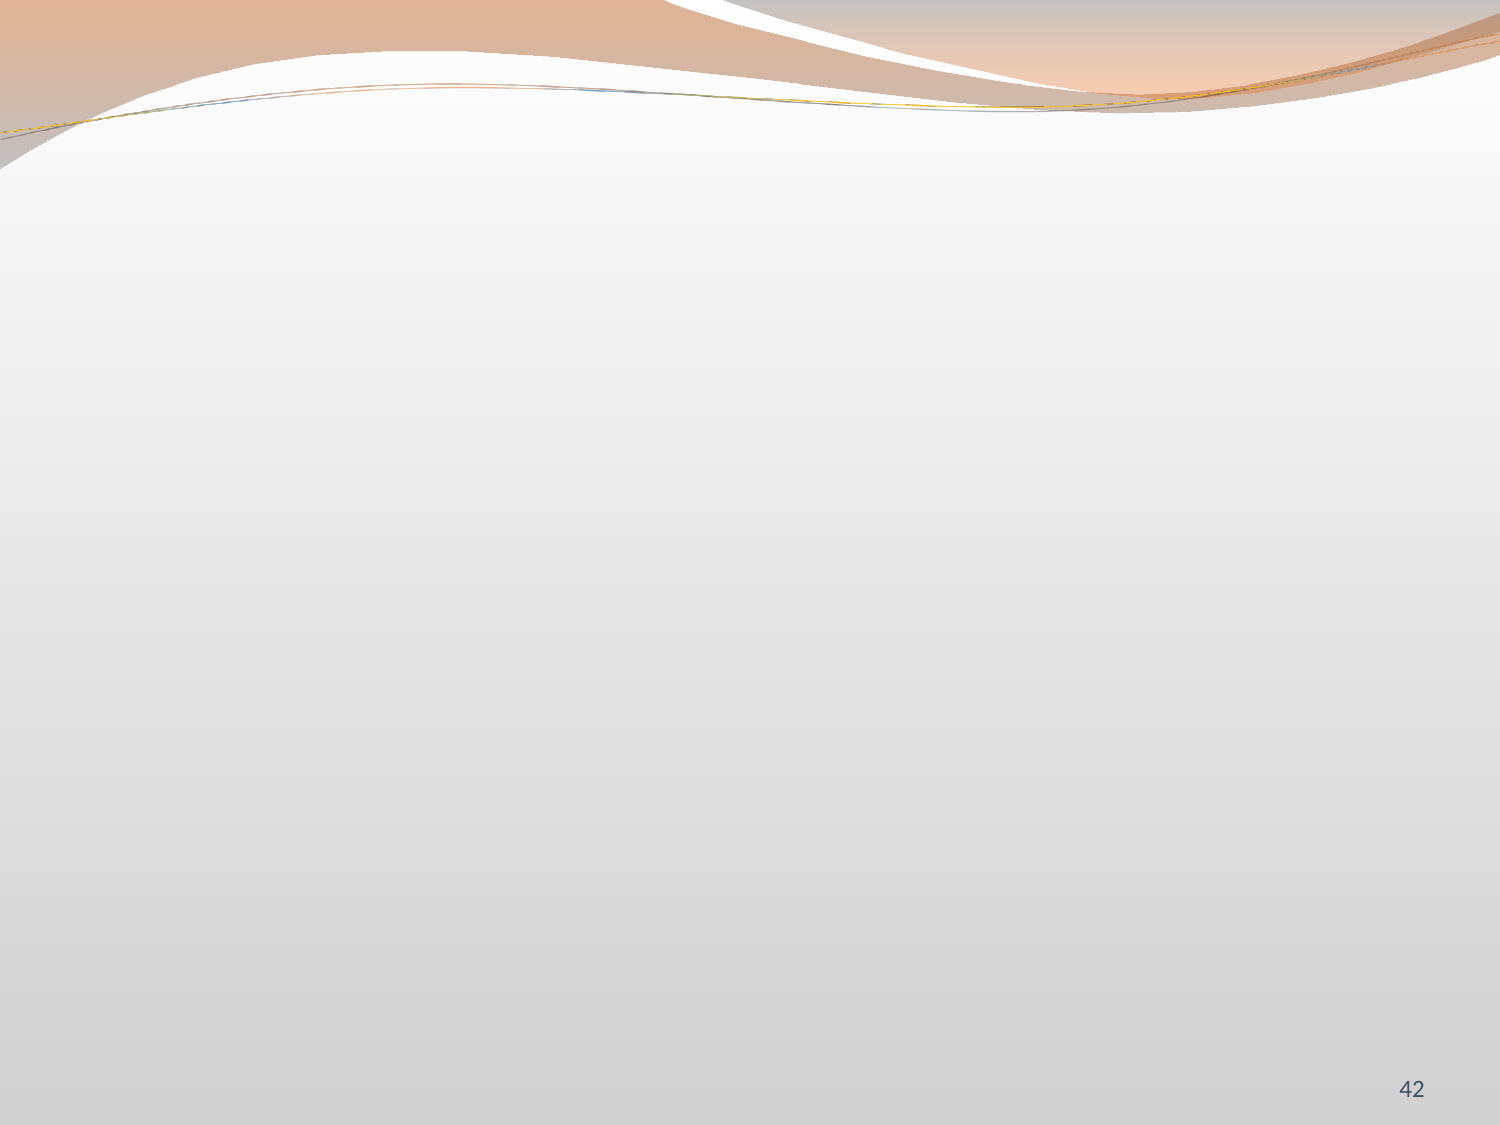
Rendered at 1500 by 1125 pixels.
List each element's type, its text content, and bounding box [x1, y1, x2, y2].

picture [0, 0, 1500, 1094]
text_box <編號> [1299, 1094, 1426, 1103]
